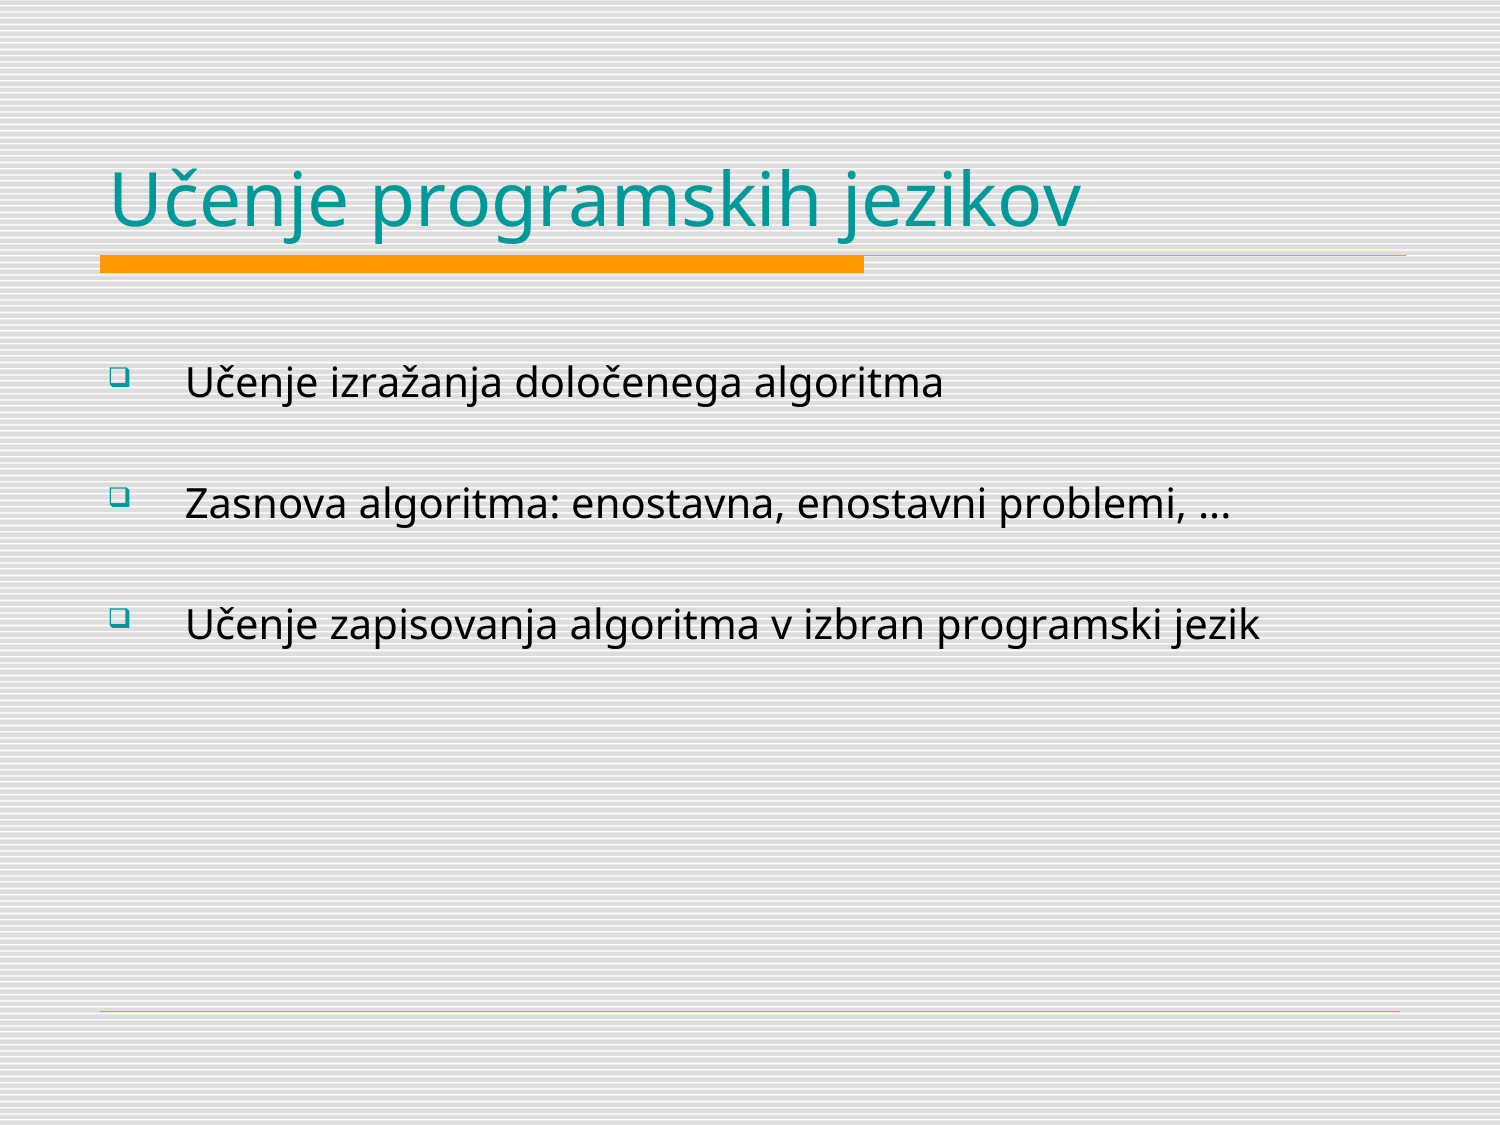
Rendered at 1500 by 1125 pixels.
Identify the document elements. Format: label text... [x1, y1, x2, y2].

list Učenje izražanja določenega algoritma Zasnova algoritma: enostavna, enostavni problemi, ... Učenje zapisovanja algoritma v izbran programski jezik [92, 287, 1406, 988]
picture [0, 0, 1500, 1125]
title Učenje programskih jezikov [94, 49, 1407, 250]
